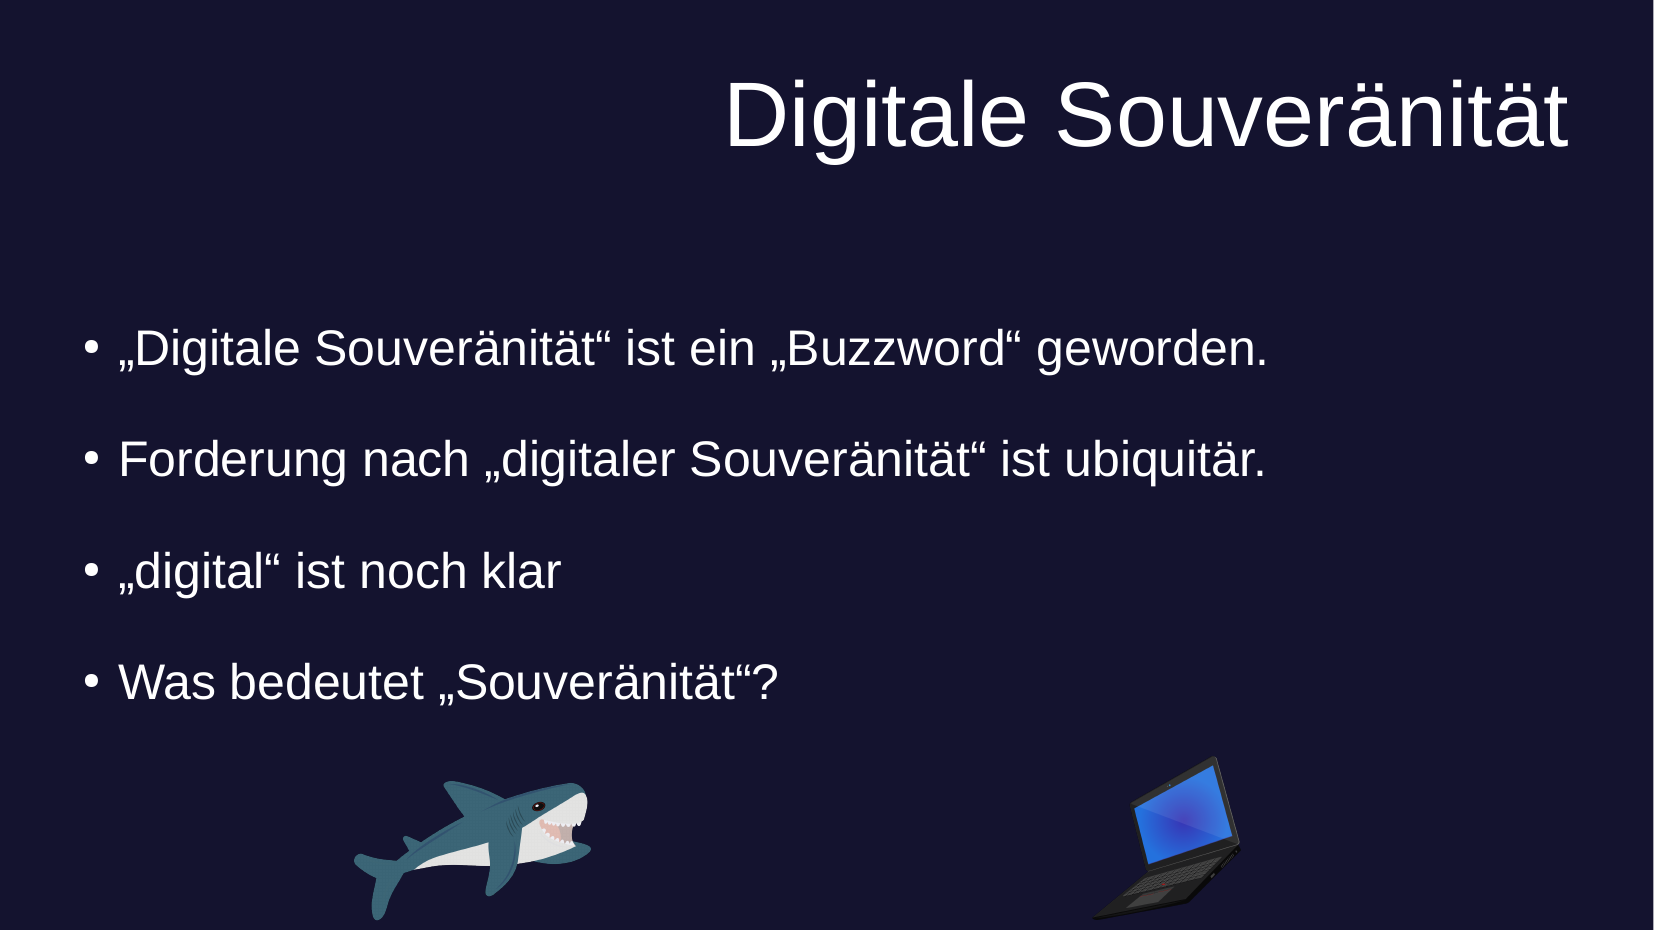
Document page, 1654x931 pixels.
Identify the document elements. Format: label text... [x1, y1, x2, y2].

subtitle „Digitale Souveränität“ ist ein „Buzzword“ geworden. Forderung nach „digitaler Souveränität“ ist ubiquitär. „digital“ ist noch klar Was bedeutet „Souveränität“? [82, 217, 1571, 757]
title Digitale Souveränität [82, 37, 1571, 193]
picture [354, 781, 591, 931]
picture [1092, 757, 1241, 920]
